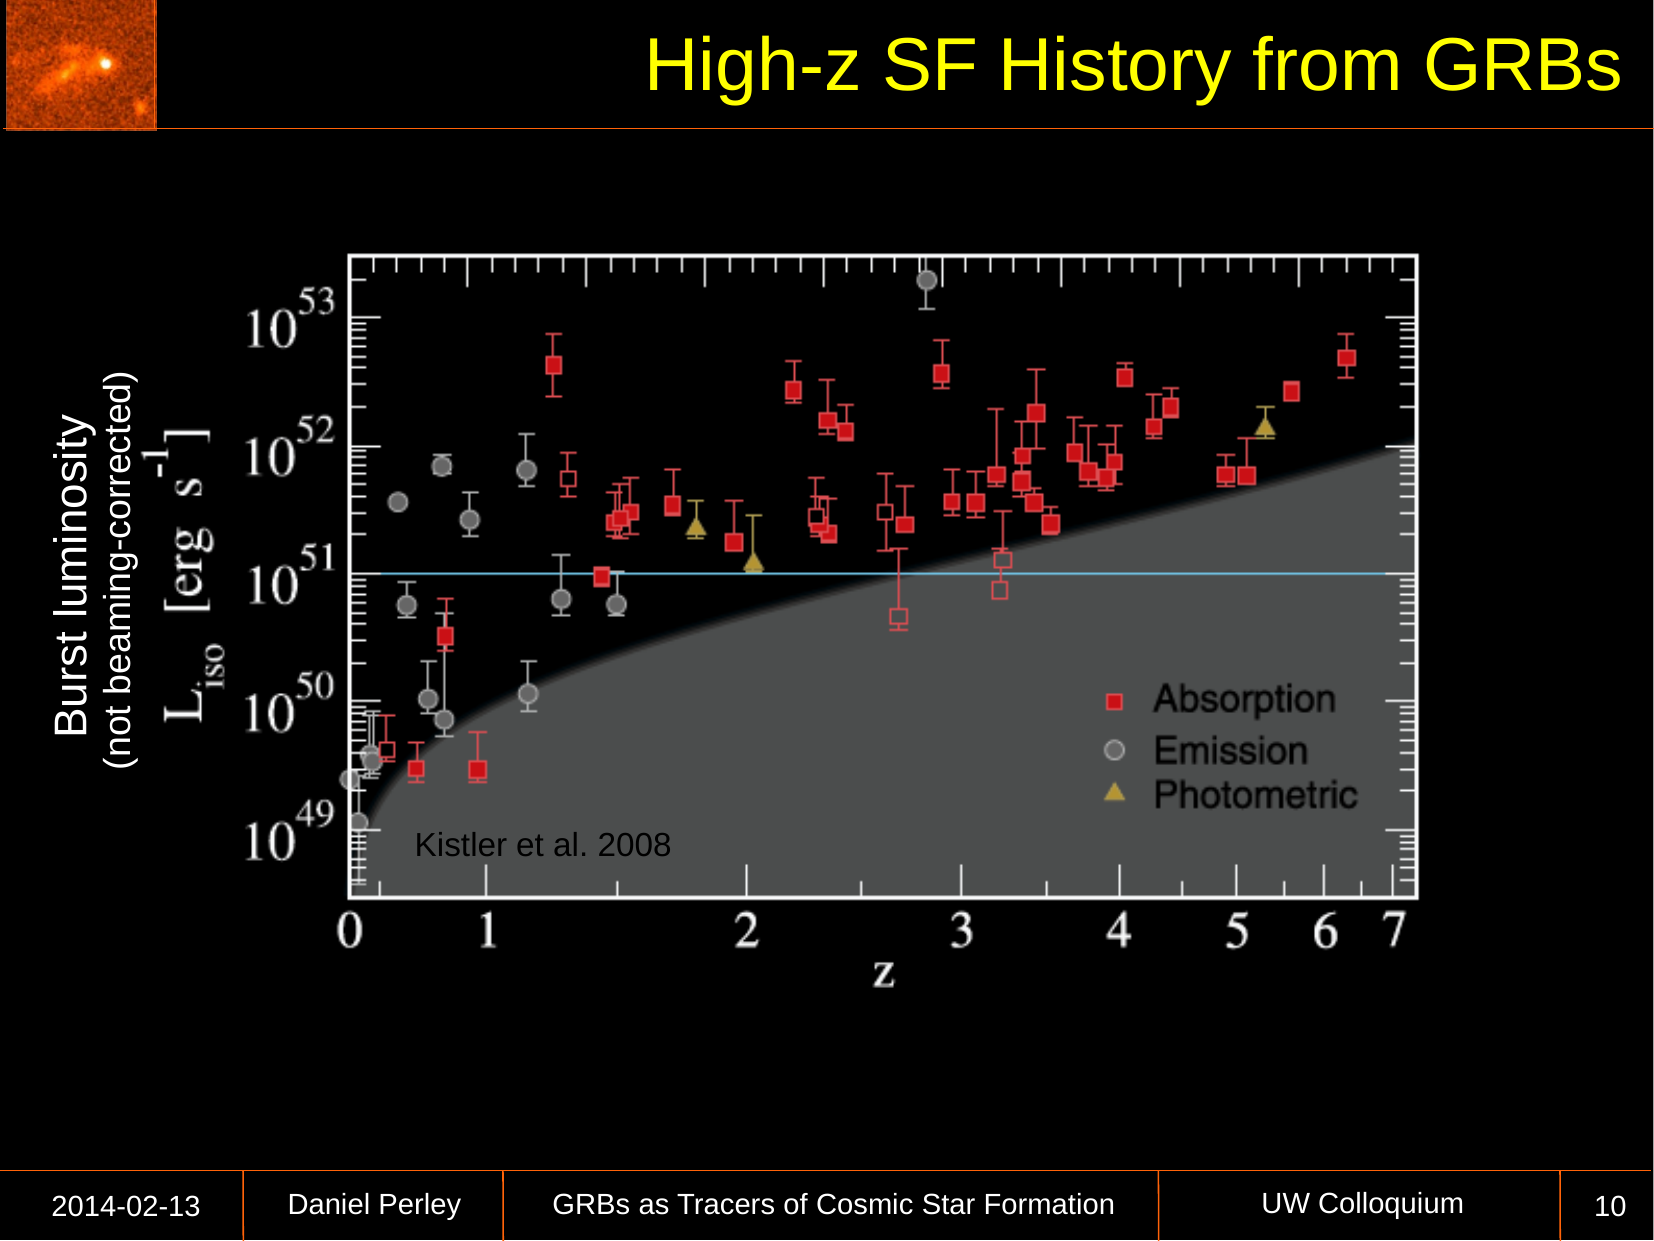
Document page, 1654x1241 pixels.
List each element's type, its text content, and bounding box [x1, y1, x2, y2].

picture [125, 248, 1463, 1013]
title High-z SF History from GRBs [187, 21, 1624, 108]
text_box Burst luminosity (not beaming-corrected) [34, 307, 149, 833]
picture [7, 0, 154, 128]
text_box Kistler et al. 2008 [396, 816, 772, 875]
